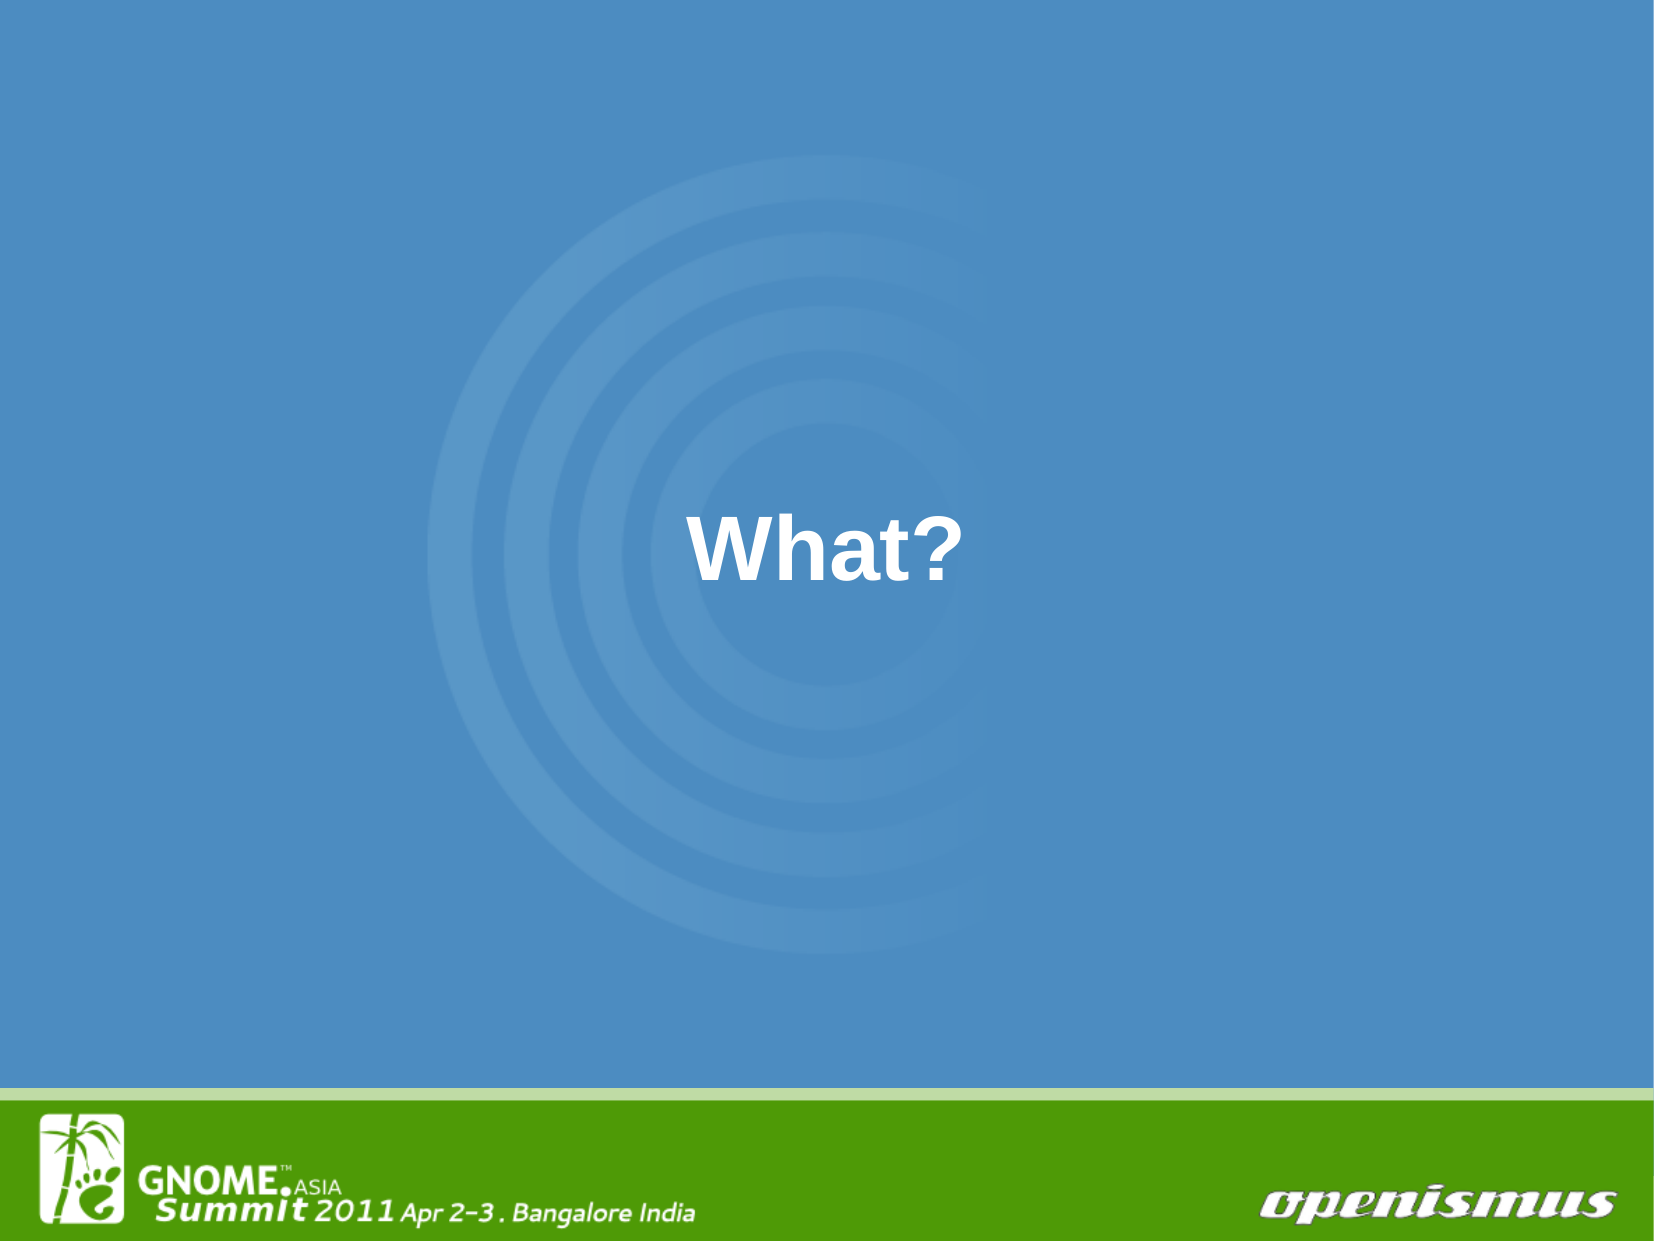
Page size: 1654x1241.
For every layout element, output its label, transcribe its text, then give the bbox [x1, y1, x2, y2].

picture [0, 0, 1654, 1241]
title What? [82, 445, 1571, 653]
